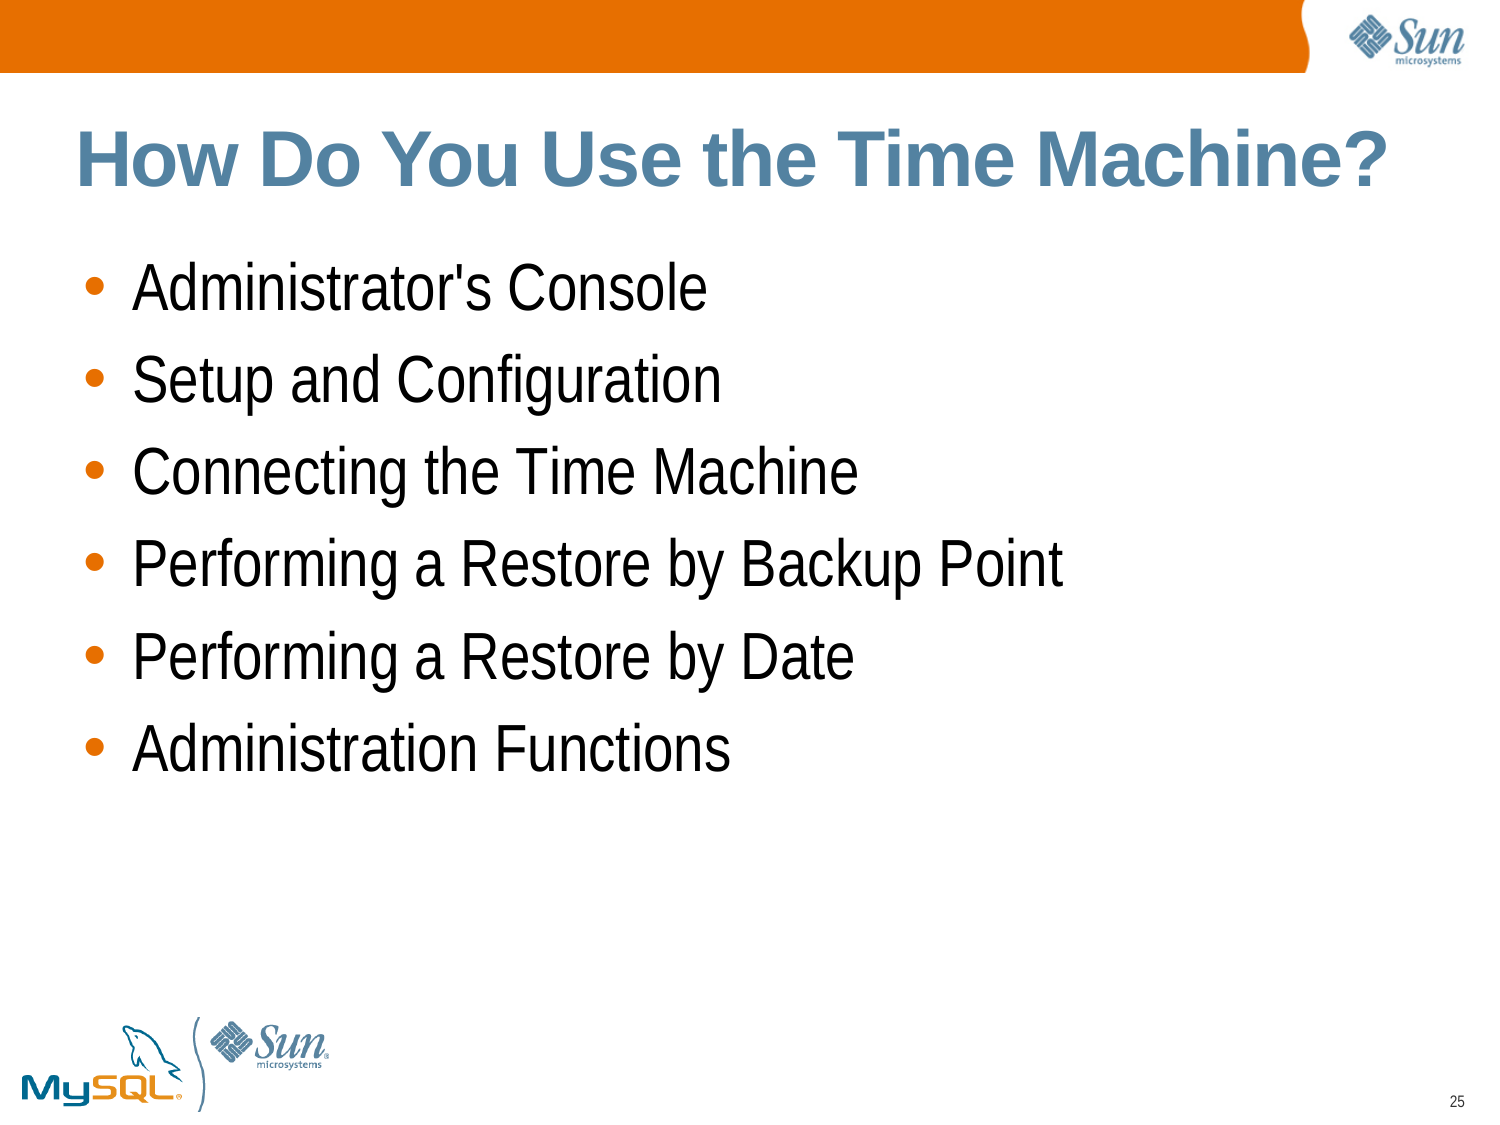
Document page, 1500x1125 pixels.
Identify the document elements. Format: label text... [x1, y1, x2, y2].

picture [0, 0, 1500, 73]
list Administrator's Console Setup and Configuration Connecting the Time Machine Performing a Restore by Backup Point Performing a Restore by Date Administration Functions [64, 258, 1401, 1062]
title How Do You Use the Time Machine? [75, 123, 1437, 227]
picture [22, 1017, 329, 1112]
